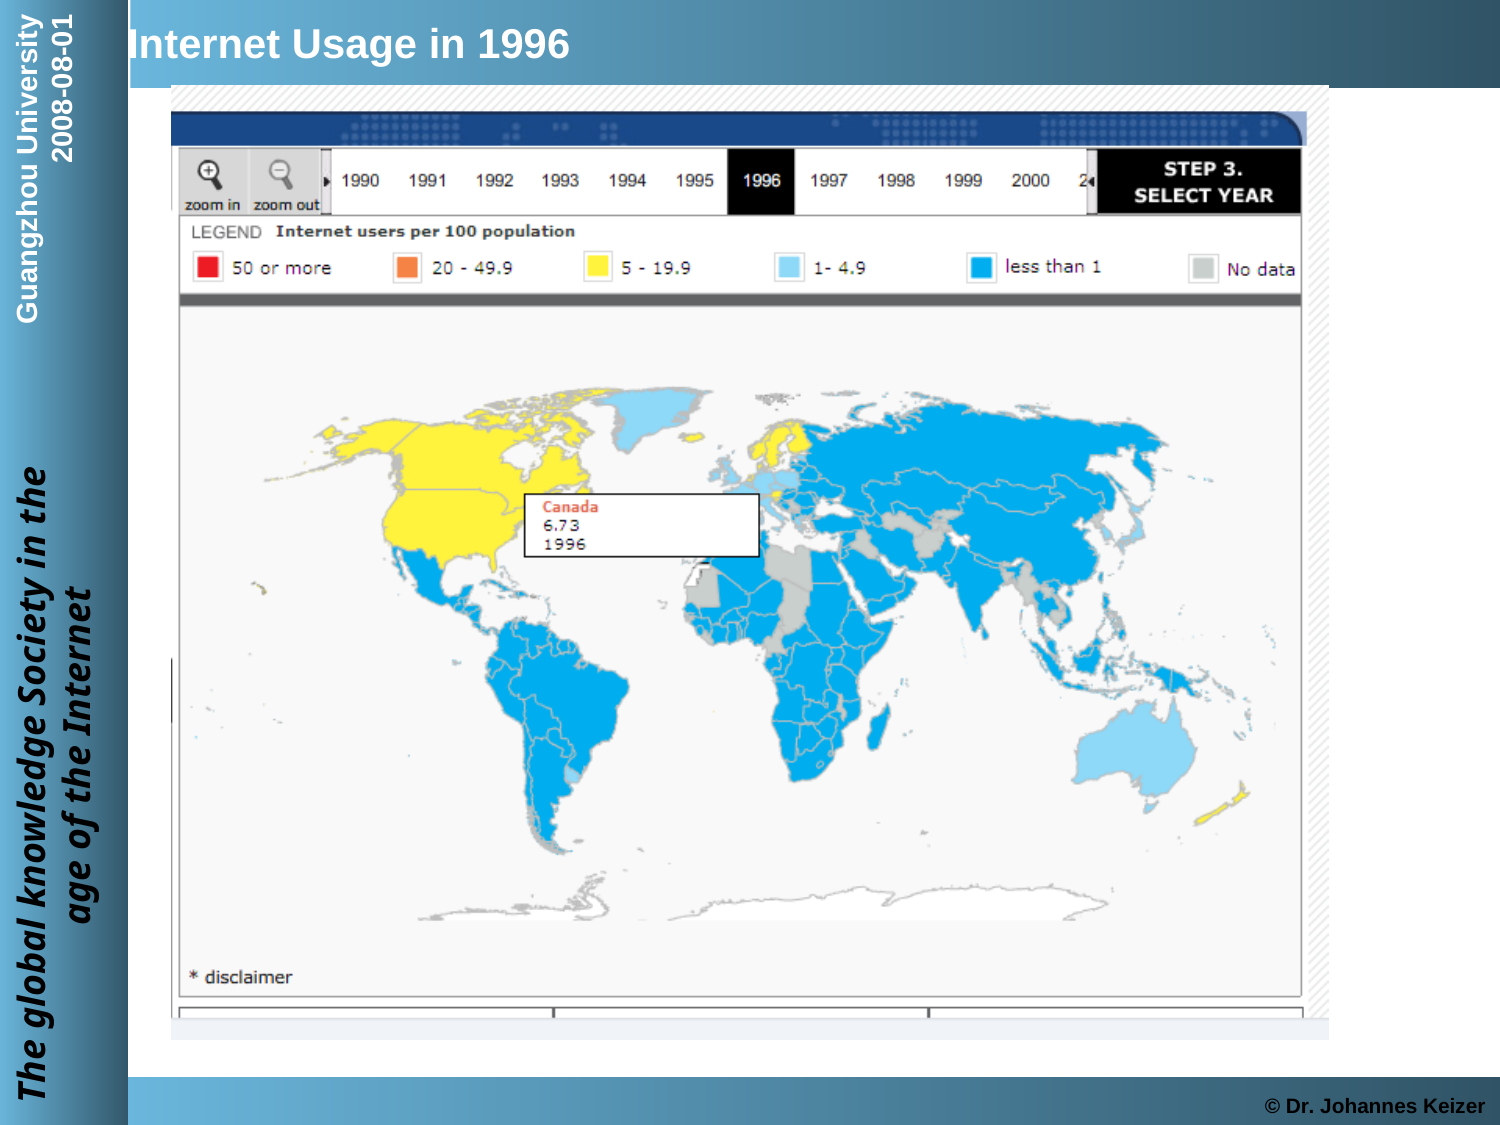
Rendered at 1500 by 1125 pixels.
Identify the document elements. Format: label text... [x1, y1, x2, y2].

title Internet Usage in 1996 [112, 0, 1500, 88]
picture [171, 85, 1329, 1040]
